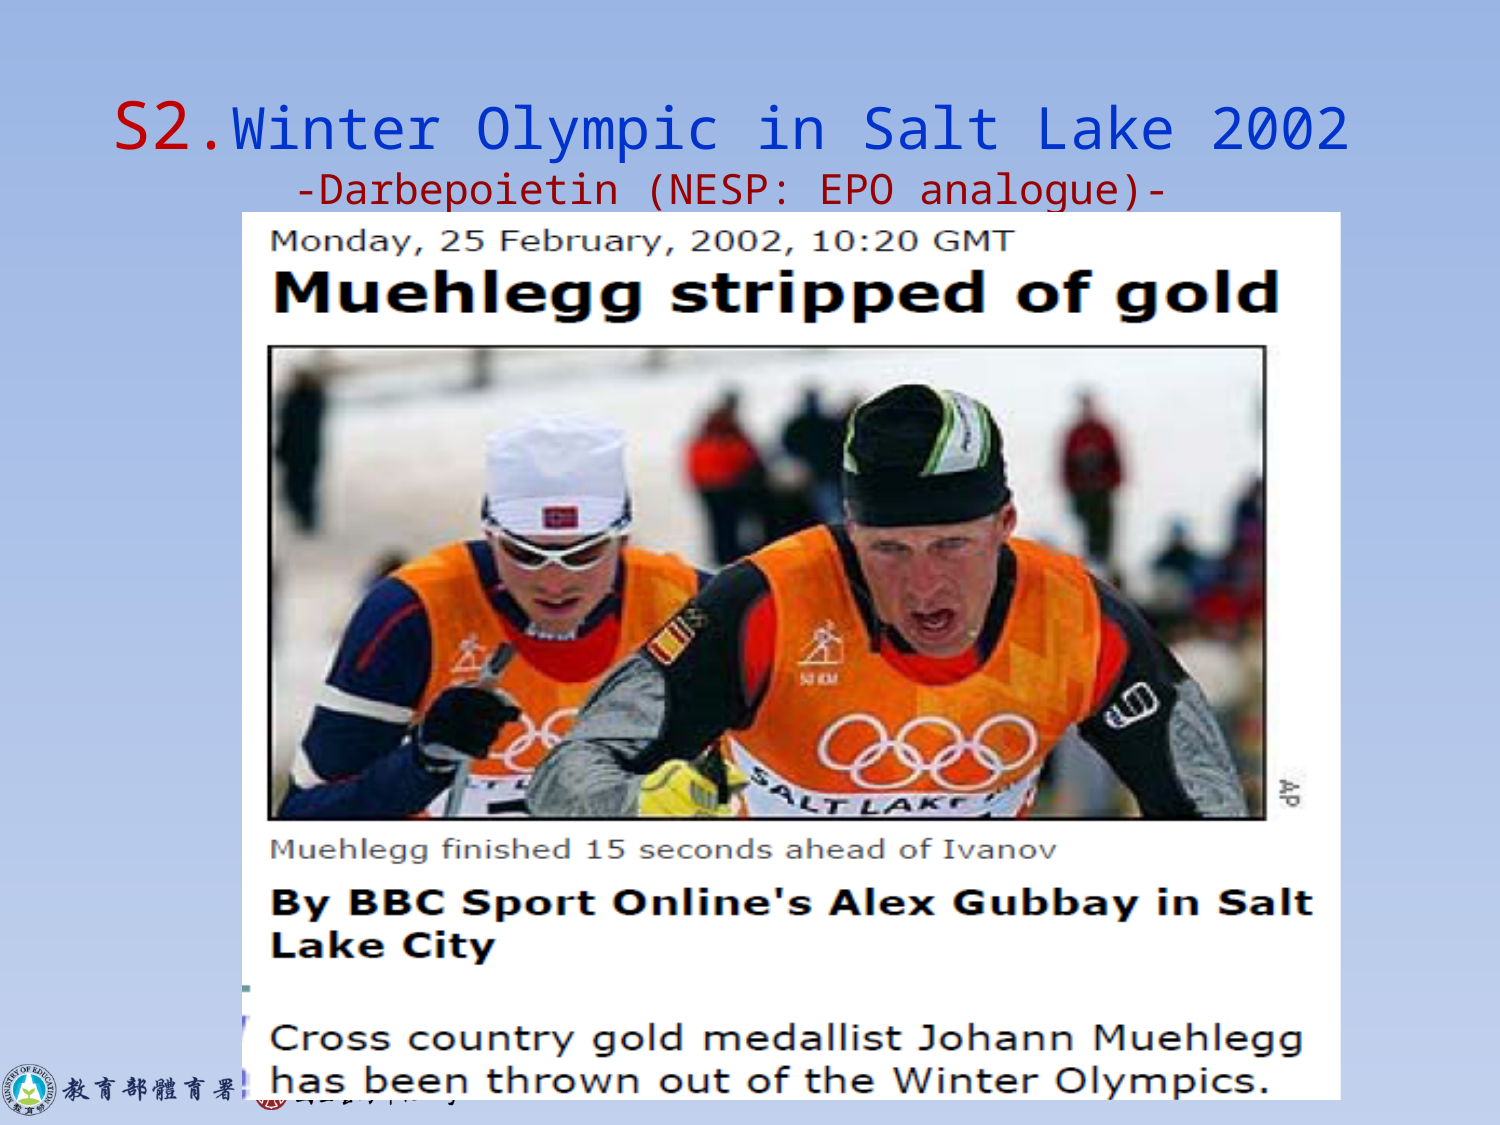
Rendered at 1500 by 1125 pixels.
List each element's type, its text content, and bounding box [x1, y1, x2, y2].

picture [242, 212, 1341, 1100]
title S2.Winter Olympic in Salt Lake 2002 -Darbepoietin (NESP: EPO analogue)- [24, 75, 1438, 201]
